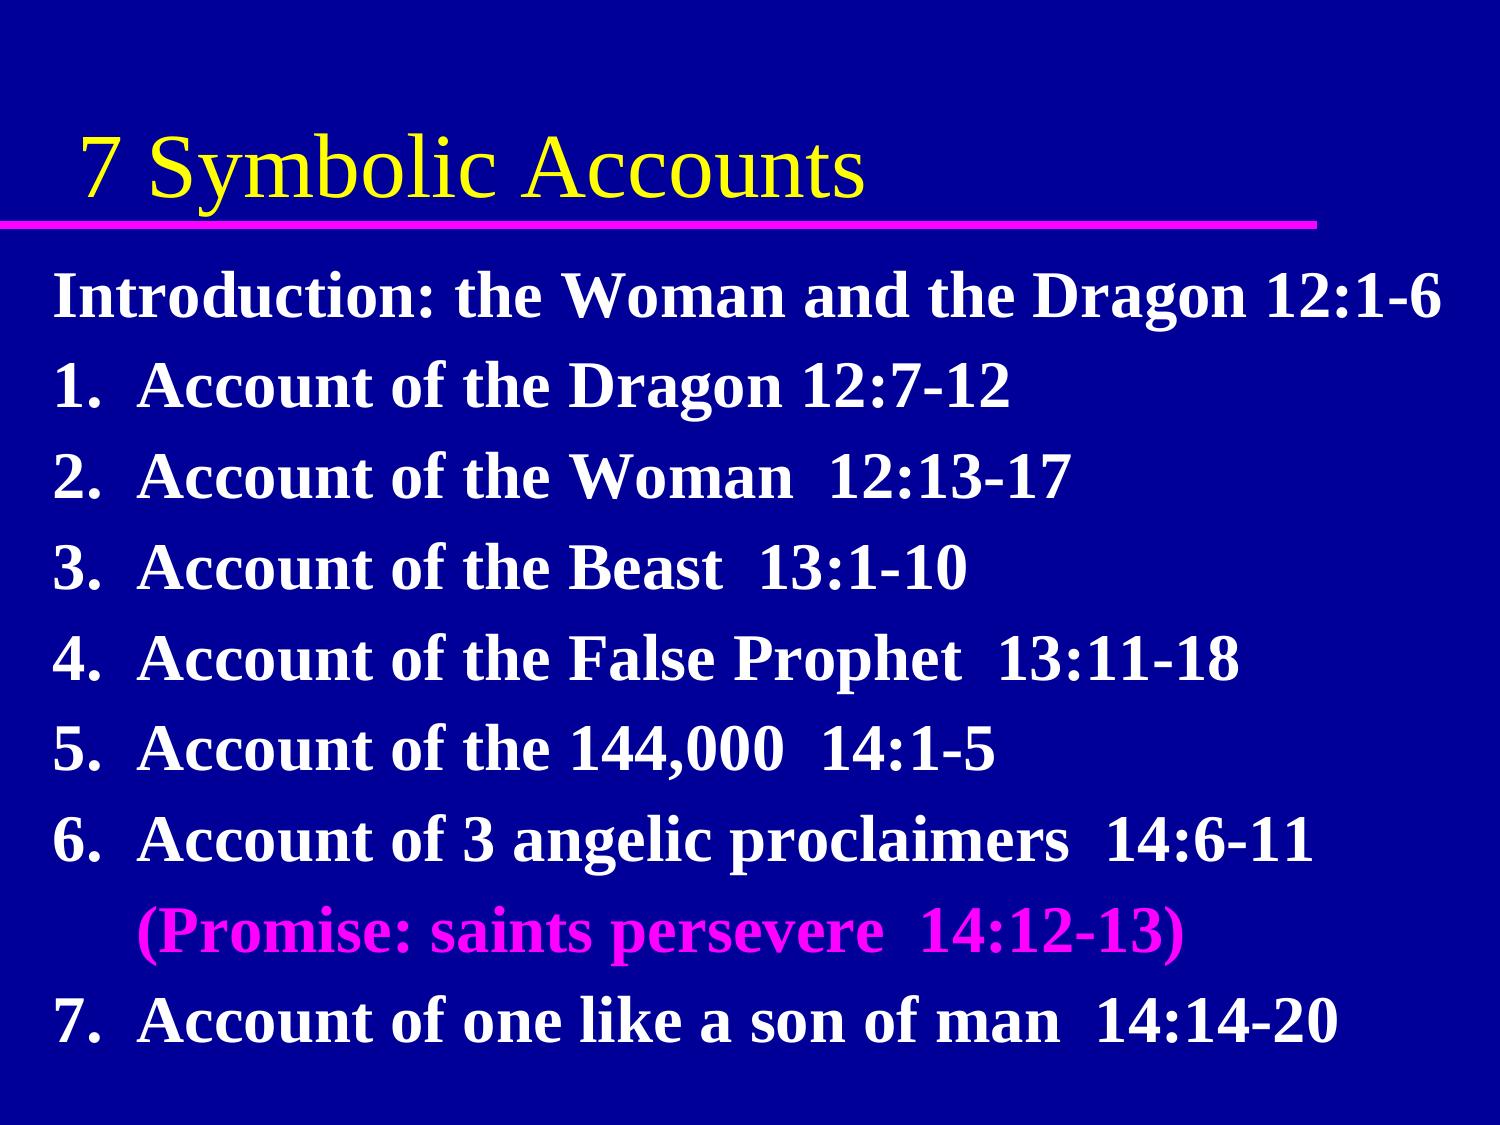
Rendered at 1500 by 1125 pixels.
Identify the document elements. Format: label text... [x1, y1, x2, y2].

title 7 Symbolic Accounts [62, 43, 1338, 225]
list Introduction: the Woman and the Dragon 12:1-6 1. Account of the Dragon 12:7-12 2. Account of the Woman 12:13-17 3. Account of the Beast 13:1-10 4. Account of the False Prophet 13:11-18 5. Account of the 144,000 14:1-5 6. Account of 3 angelic proclaimers 14:6-11 (Promise: saints persevere 14:12-13) 7. Account of one like a son of man 14:14-20 [37, 249, 1487, 1101]
